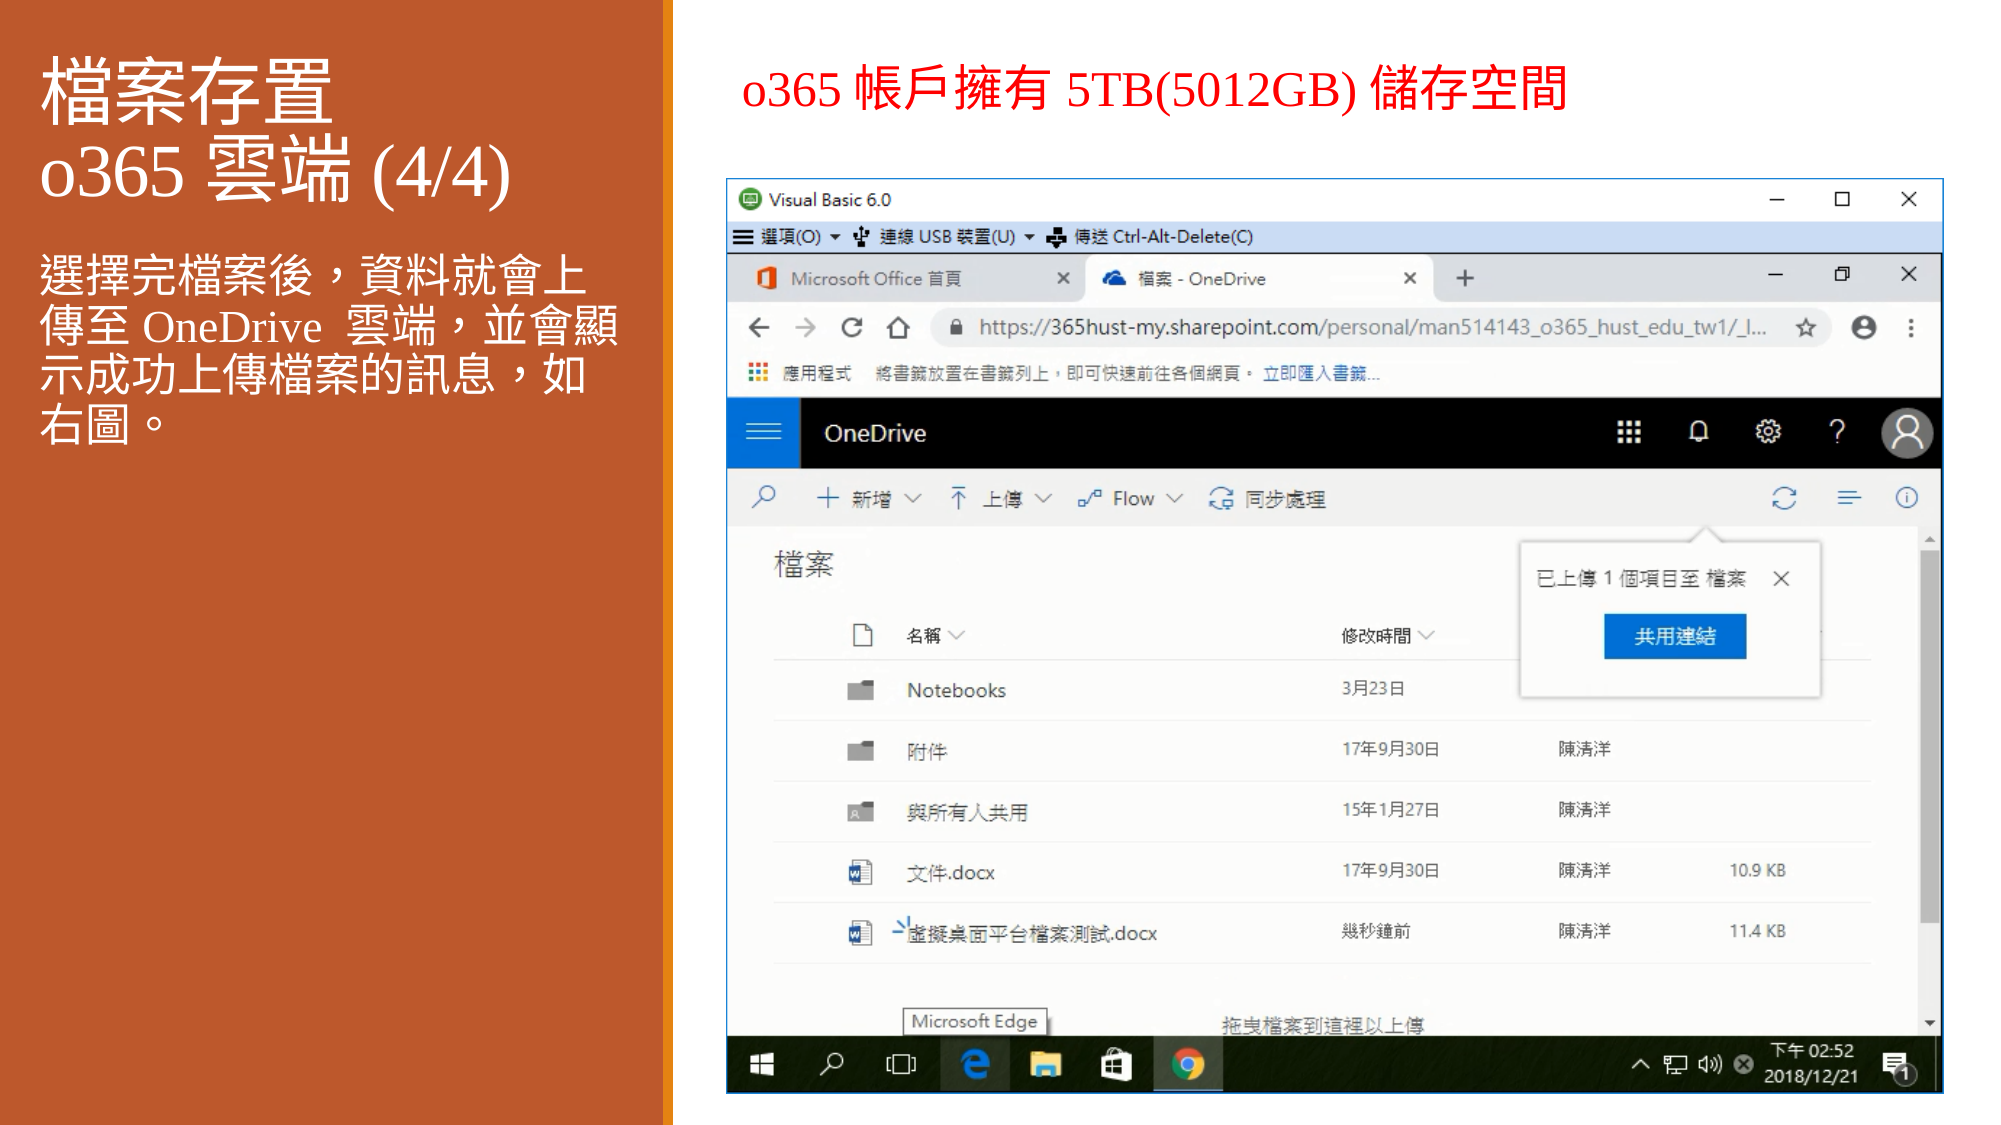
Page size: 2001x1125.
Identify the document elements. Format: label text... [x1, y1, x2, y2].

picture [726, 178, 1944, 1094]
list 選擇完檔案後，資料就會上傳至OneDrive 雲端，並會顯示成功上傳檔案的訊息，如右圖。 [24, 245, 638, 1094]
title 檔案存置 o365雲端(4/4) [24, 42, 652, 219]
text_box o365帳戶擁有5TB(5012GB)儲存空間 [726, 49, 1557, 125]
